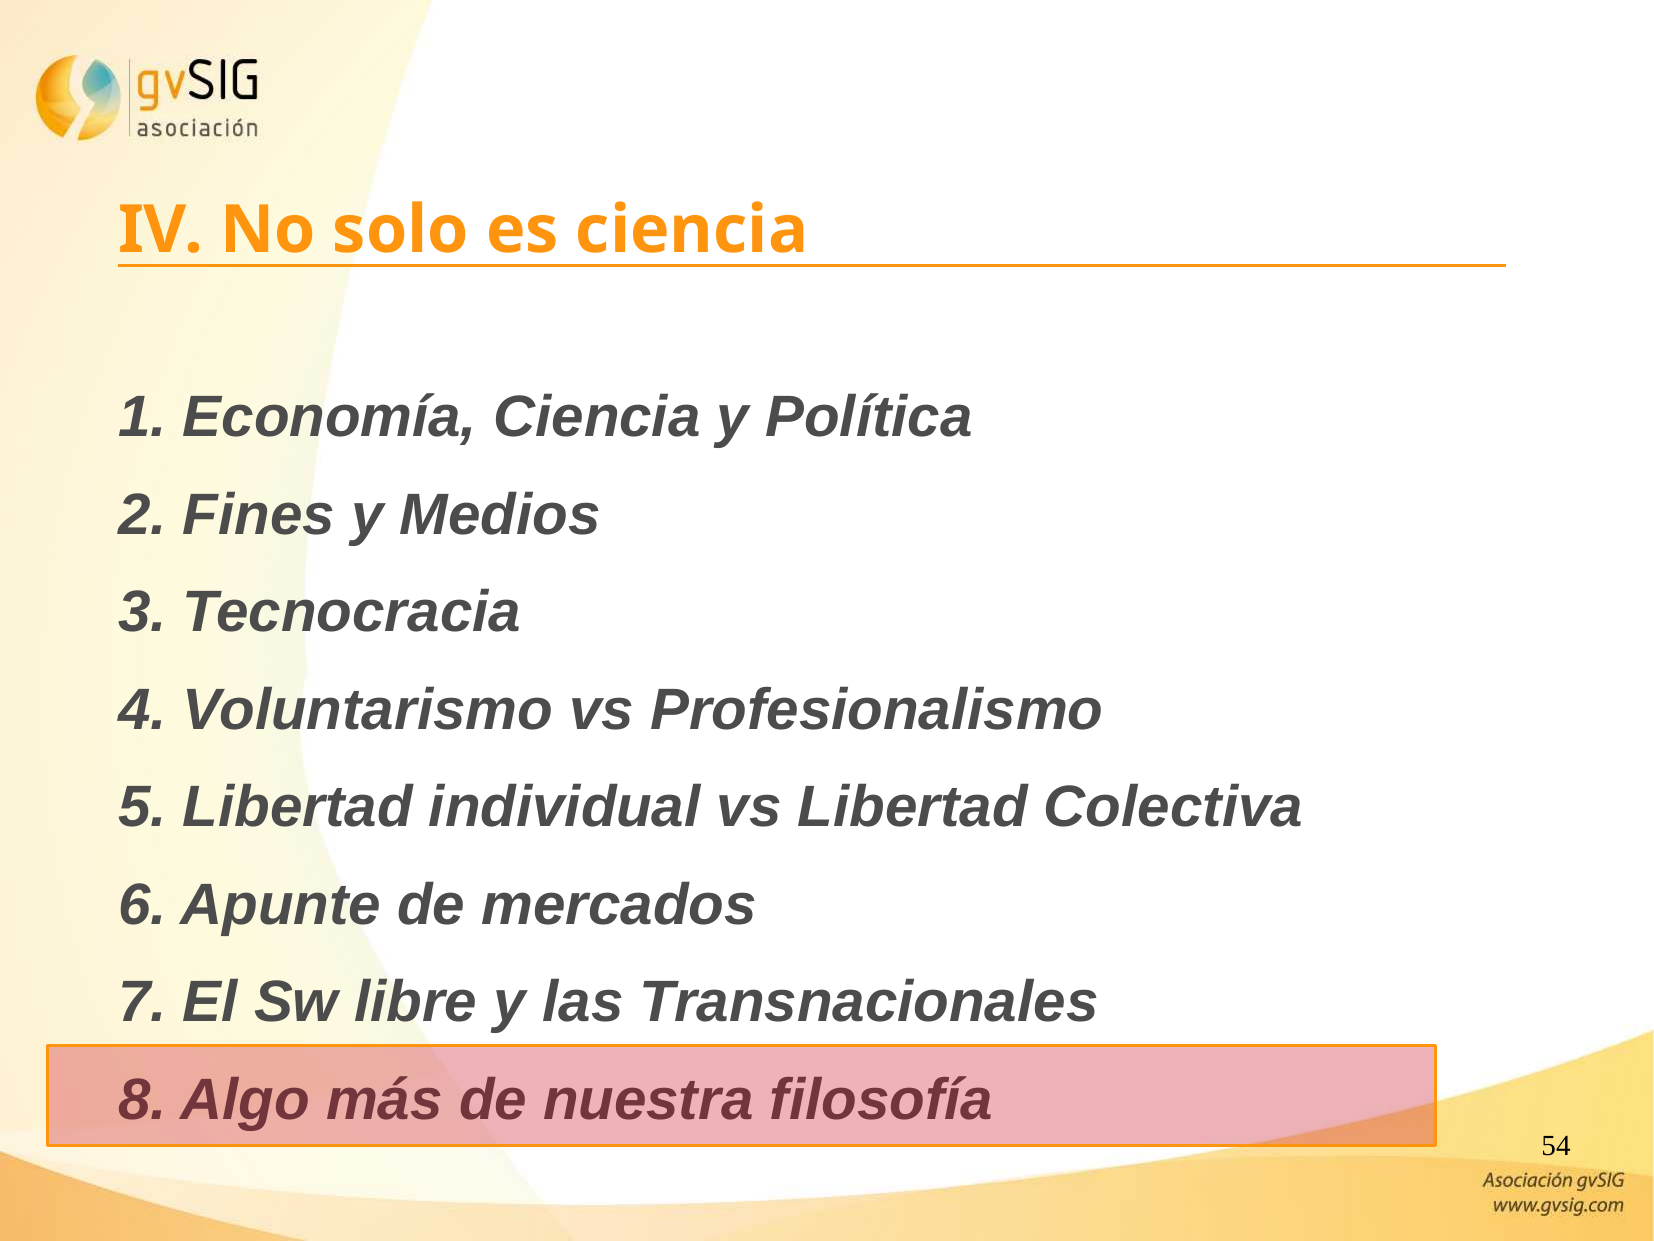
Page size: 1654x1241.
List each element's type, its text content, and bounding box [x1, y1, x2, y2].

picture [0, 0, 1654, 1241]
title 1. Economía, Ciencia y Política 2. Fines y Medios 3. Tecnocracia 4. Voluntarismo vs Profesionalismo 5. Libertad individual vs Libertad Colectiva 6. Apunte de mercados 7. El Sw libre y las Transnacionales 8. Algo más de nuestra filosofía [118, 373, 1477, 1189]
title IV. No solo es ciencia [118, 177, 1607, 276]
text_box [47, 1045, 1436, 1146]
